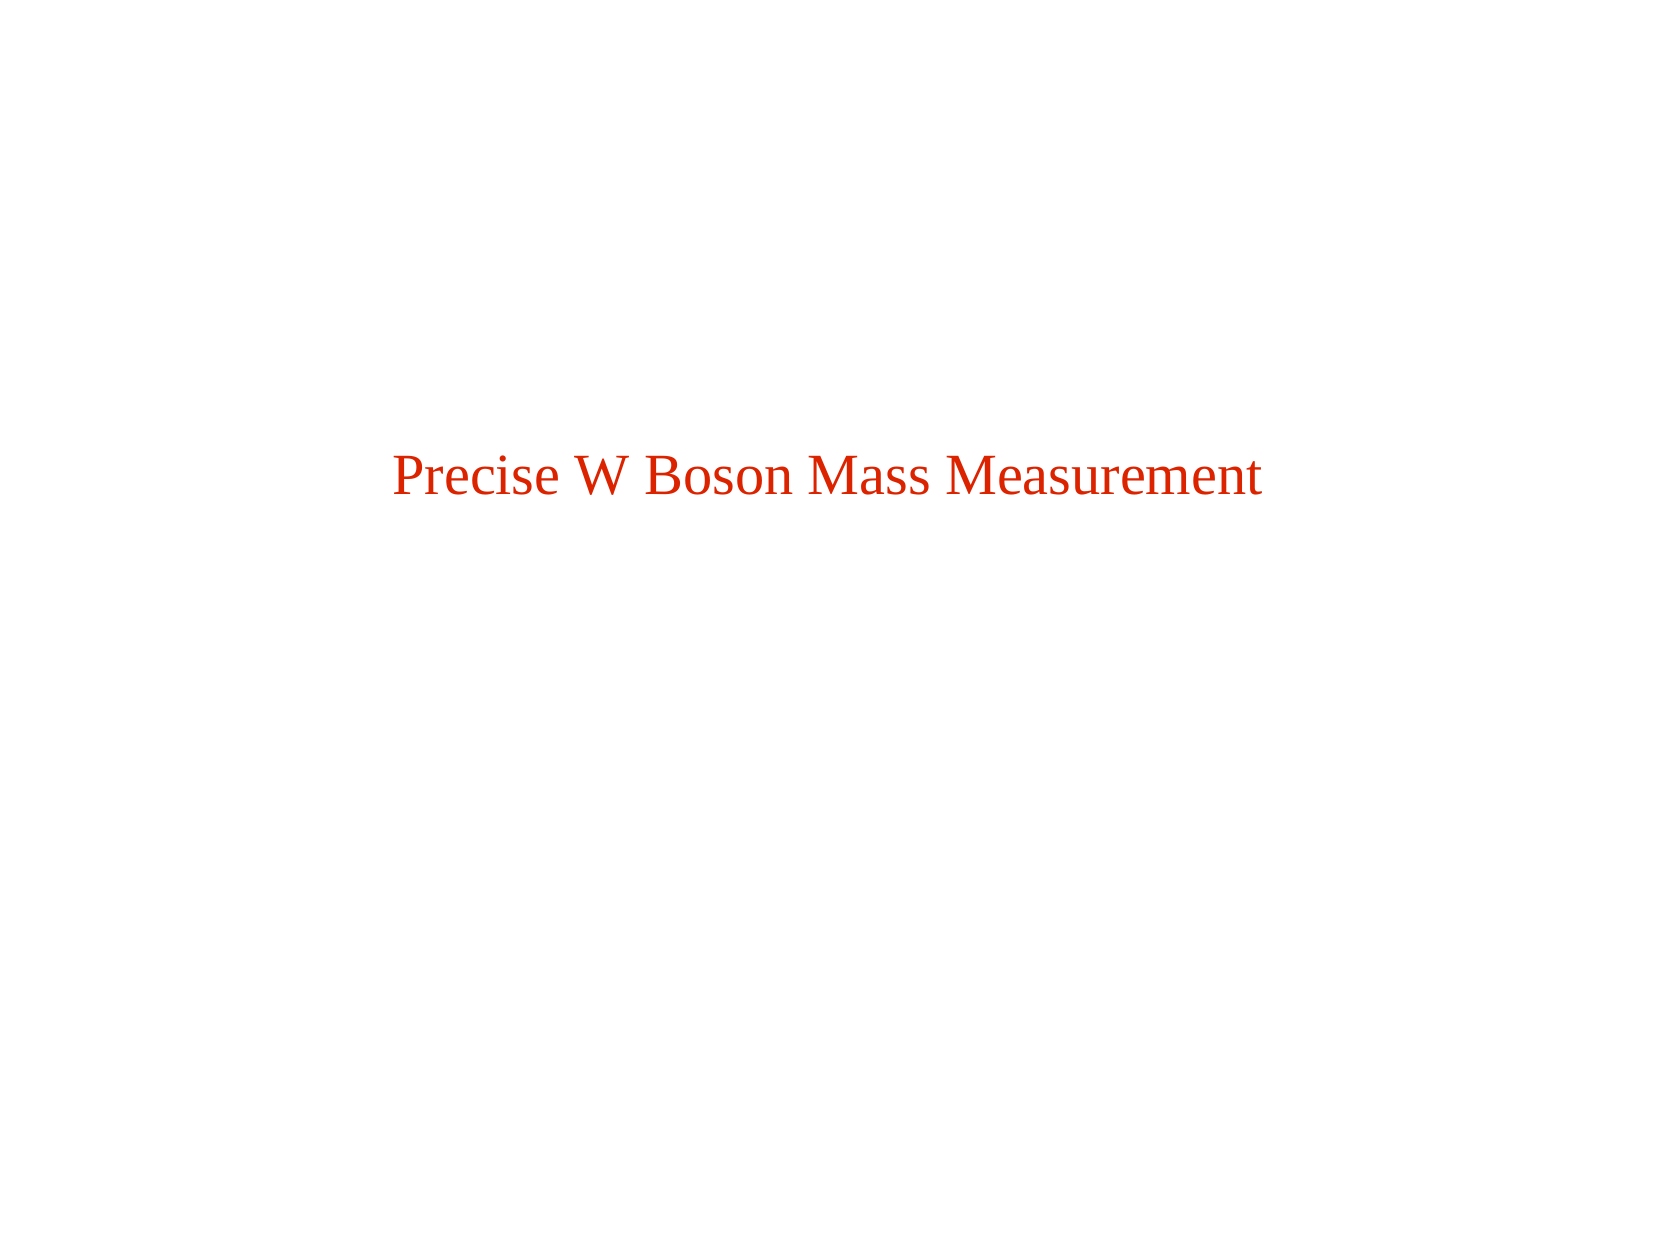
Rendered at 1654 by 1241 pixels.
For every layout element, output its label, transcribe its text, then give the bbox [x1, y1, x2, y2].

title Precise W Boson Mass Measurement [121, 398, 1534, 551]
